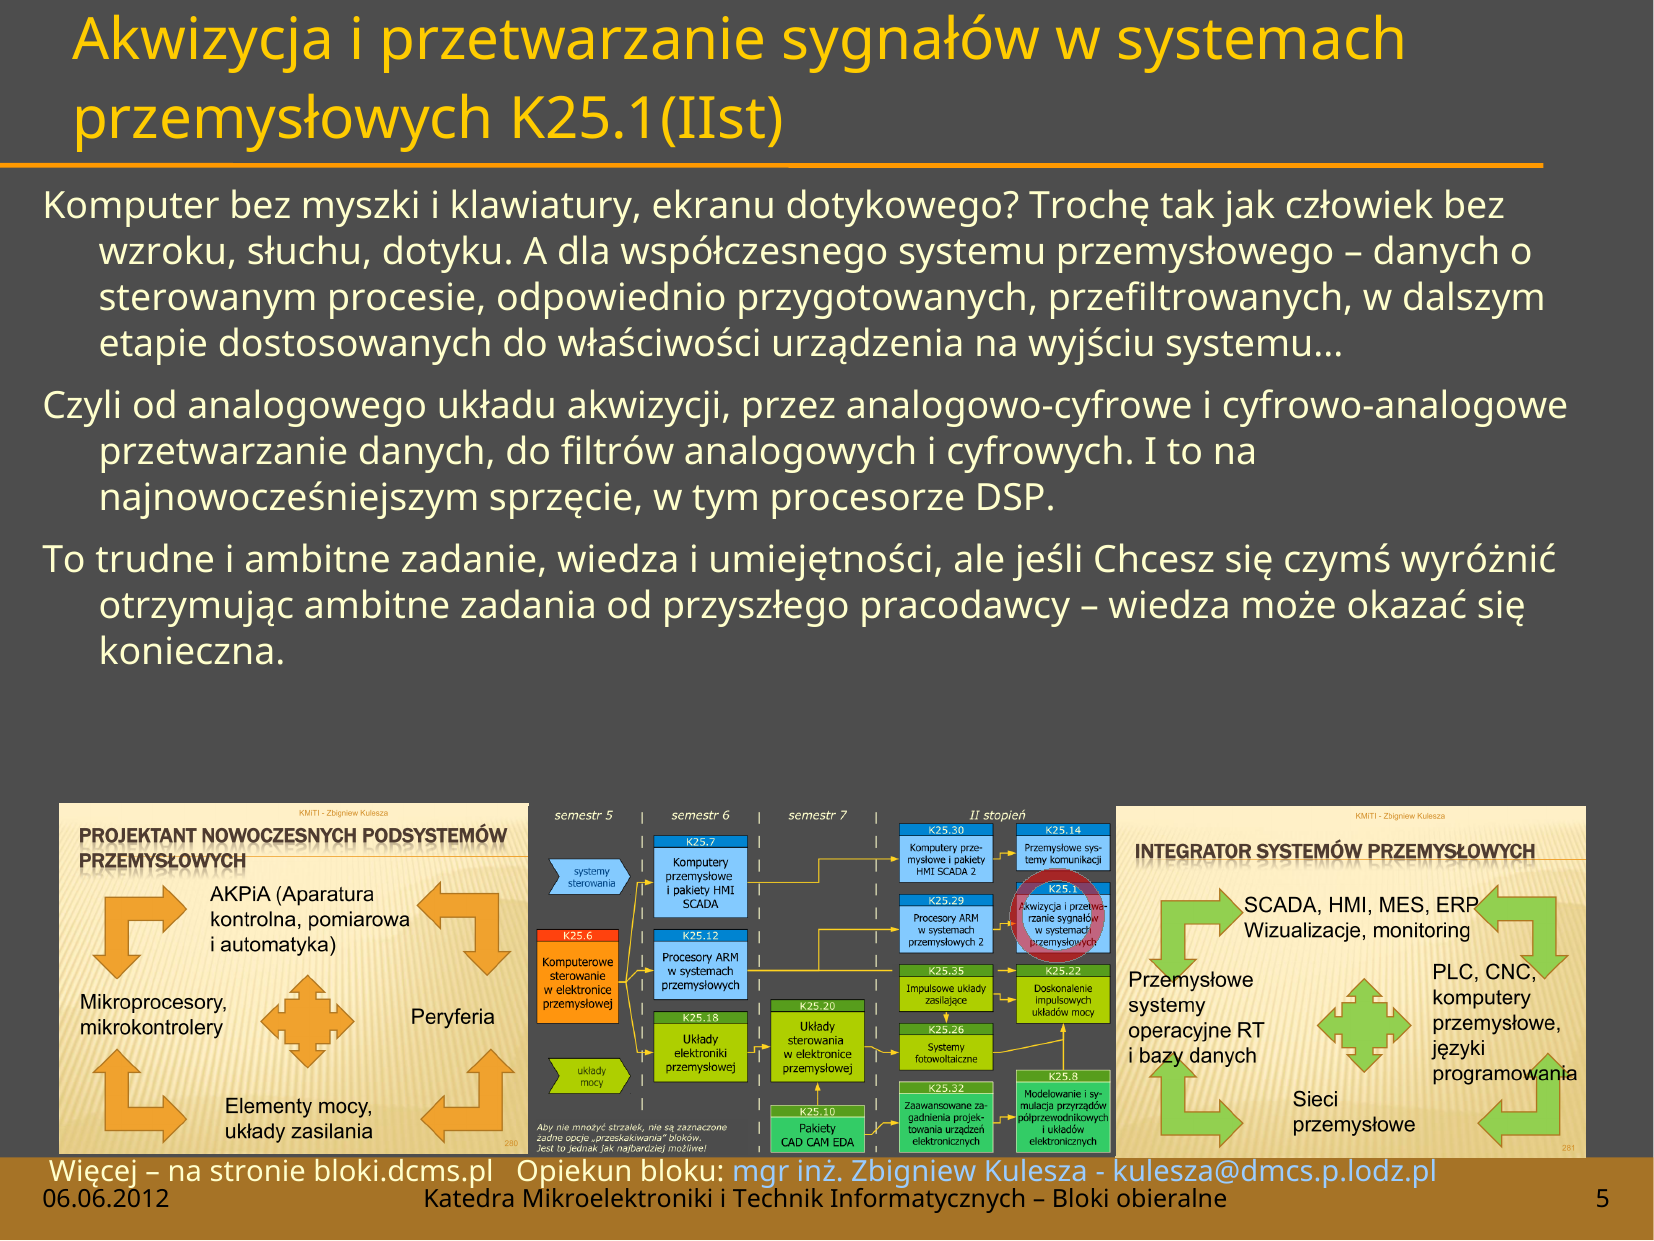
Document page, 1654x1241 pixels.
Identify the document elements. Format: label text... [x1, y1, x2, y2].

list Więcej – na stronie bloki.dcms.pl Opiekun bloku: mgr inż. Zbigniew Kulesza - kulesza@dmcs.p.lodz.pl [33, 1145, 1619, 1235]
title Akwizycja i przetwarzanie sygnałów w systemach przemysłowych K25.1(IIst) [57, 0, 1620, 155]
text_box [1009, 868, 1105, 963]
list Komputer bez myszki i klawiatury, ekranu dotykowego? Trochę tak jak człowiek bez wzroku, słuchu, dotyku. A dla współczesnego systemu przemysłowego – danych o sterowanym procesie, odpowiednio przygotowanych, przefiltrowanych, w dalszym etapie dostosowanych do właściwości urządzenia na wyjściu systemu... Czyli od analogowego układu akwizycji, przez analogowo-cyfrowe i cyfrowo-analogowe przetwarzanie danych, do filtrów analogowych i cyfrowych. I to na najnowocześniejszym sprzęcie, w tym procesorze DSP. To trudne i ambitne zadanie, wiedza i umiejętności, ale jeśli Chcesz się czymś wyróżnić otrzymując ambitne zadania od przyszłego pracodawcy – wiedza może okazać się konieczna. [27, 174, 1630, 675]
picture [59, 803, 1586, 1145]
